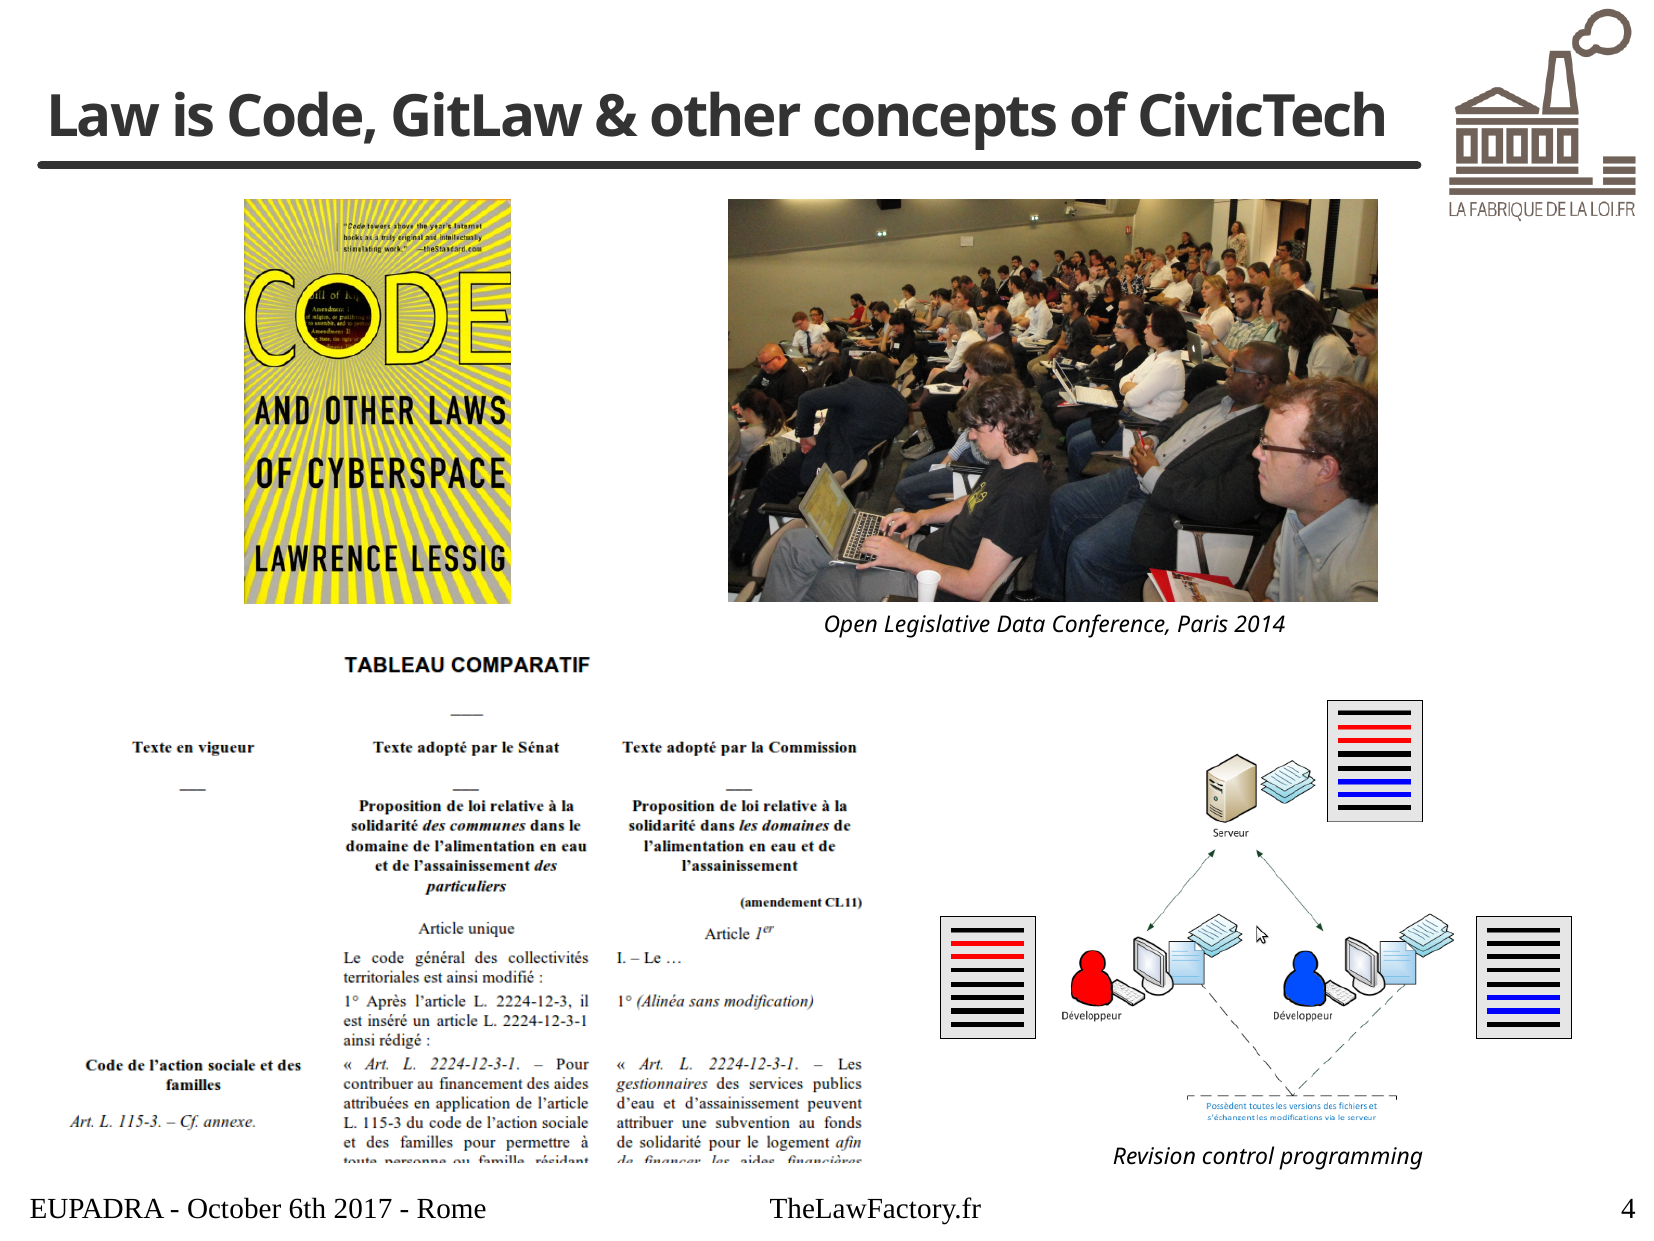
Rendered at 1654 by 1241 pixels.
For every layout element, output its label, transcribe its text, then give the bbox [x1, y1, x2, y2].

picture [41, 643, 878, 1163]
text_box Revision control programming [956, 1132, 1580, 1173]
text_box Open Legislative Data Conference, Paris 2014 [743, 600, 1367, 641]
picture [728, 199, 1378, 602]
picture [1429, 0, 1654, 225]
picture [244, 199, 511, 604]
picture [923, 674, 1591, 1154]
title Law is Code, GitLaw & other concepts of CivicTech [29, 37, 1518, 189]
